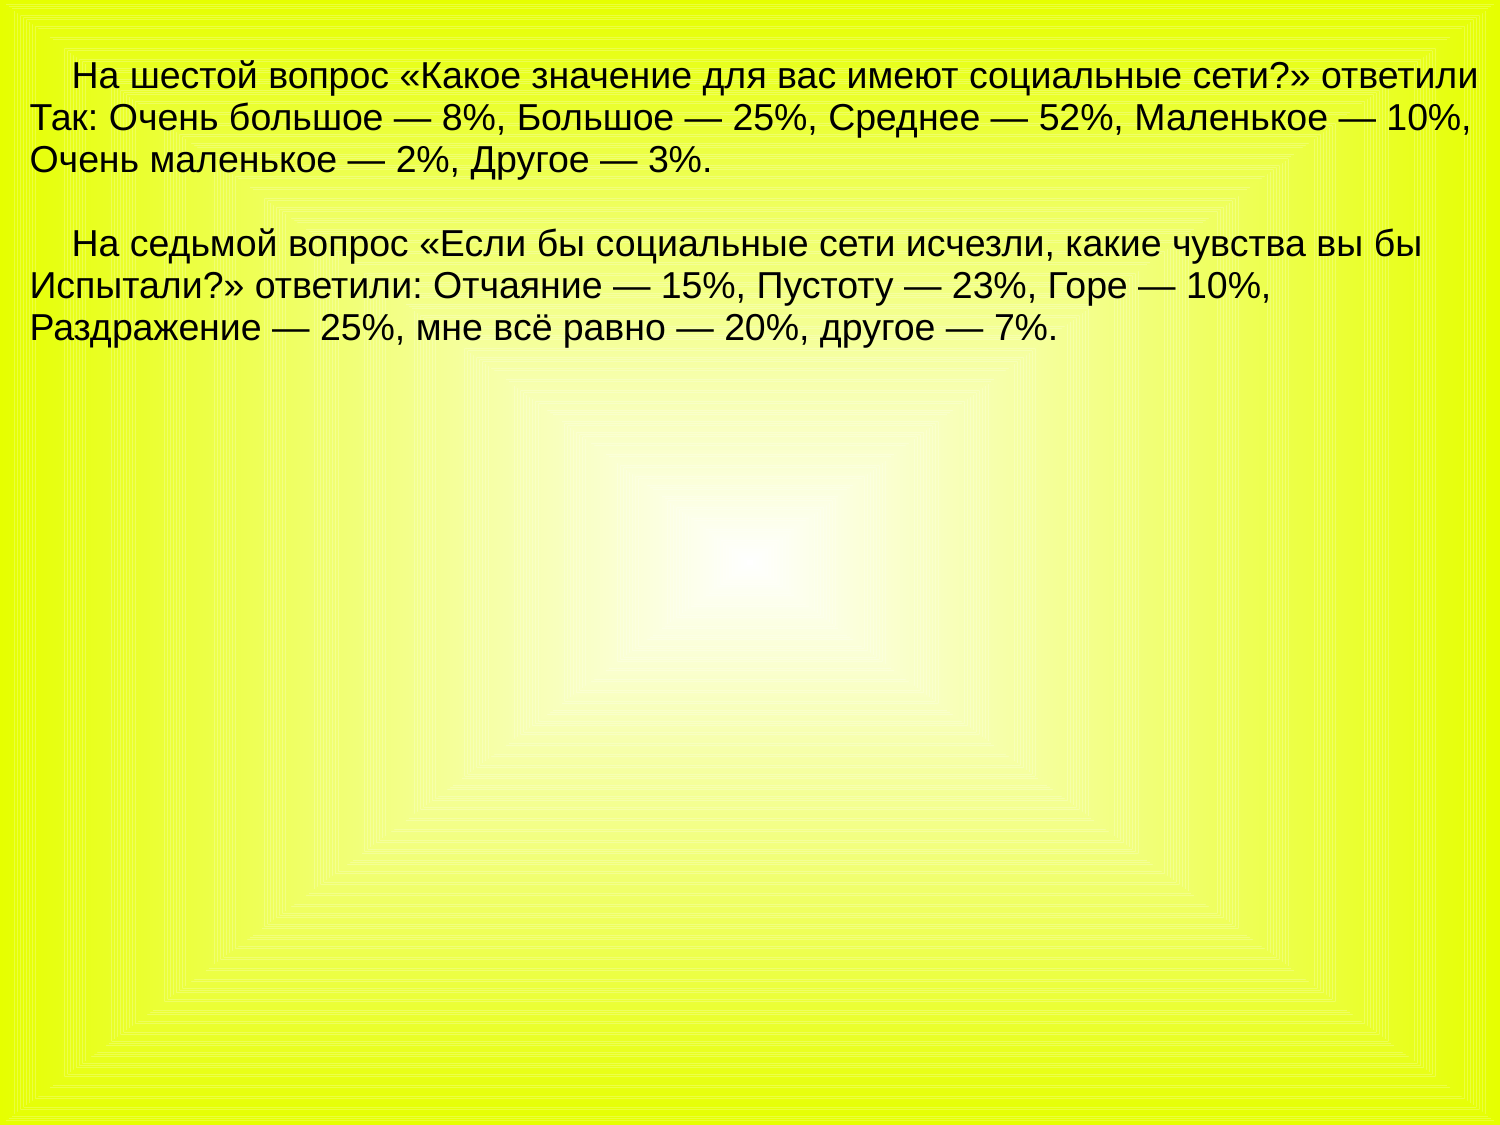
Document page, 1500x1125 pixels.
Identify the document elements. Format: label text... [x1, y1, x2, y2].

text_box На шестой вопрос «Какое значение для вас имеют социальные сети?» ответили Так: Очень большое — 8%, Большое — 25%, Среднее — 52%, Маленькое — 10%, Очень маленькое — 2%, Другое — 3%. На седьмой вопрос «Если бы социальные сети исчезли, какие чувства вы бы Испытали?» ответили: Отчаяние — 15%, Пустоту — 23%, Горе — 10%, Раздражение — 25%, мне всё равно — 20%, другое — 7%. [14, 47, 1499, 357]
